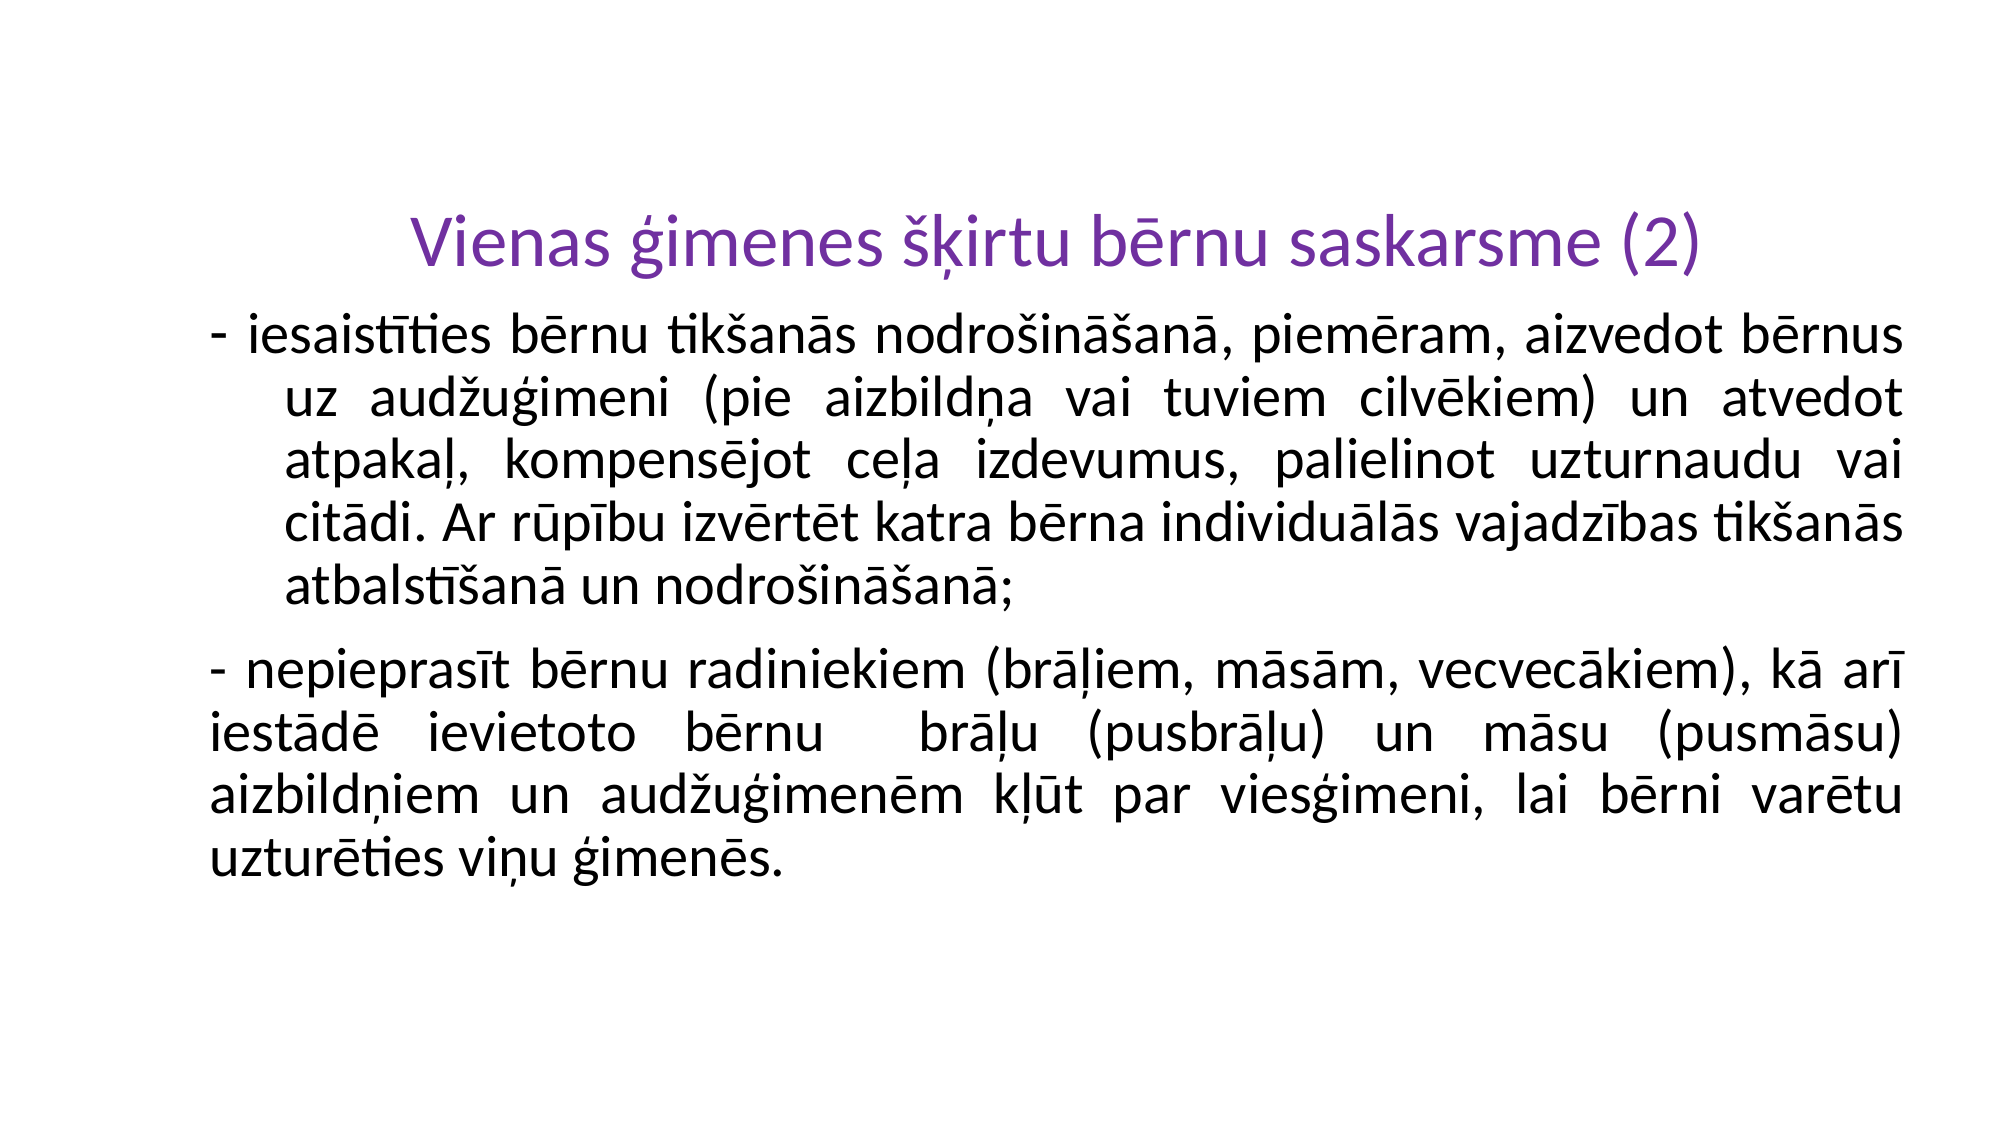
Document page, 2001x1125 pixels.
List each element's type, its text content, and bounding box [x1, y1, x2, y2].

list Vienas ģimenes šķirtu bērnu saskarsme (2) iesaistīties bērnu tikšanās nodrošināšanā, piemēram, aizvedot bērnus uz audžuģimeni (pie aizbildņa vai tuviem cilvēkiem) un atvedot atpakaļ, kompensējot ceļa izdevumus, palielinot uzturnaudu vai citādi. Ar rūpību izvērtēt katra bērna individuālās vajadzības tikšanās atbalstīšanā un nodrošināšanā; - nepieprasīt bērnu radiniekiem (brāļiem, māsām, vecvecākiem), kā arī iestādē ievietoto bērnu brāļu (pusbrāļu) un māsu (pusmāsu) aizbildņiem un audžuģimenēm kļūt par viesģimeni, lai bērni varētu uzturēties viņu ģimenēs. [194, 193, 1920, 1069]
